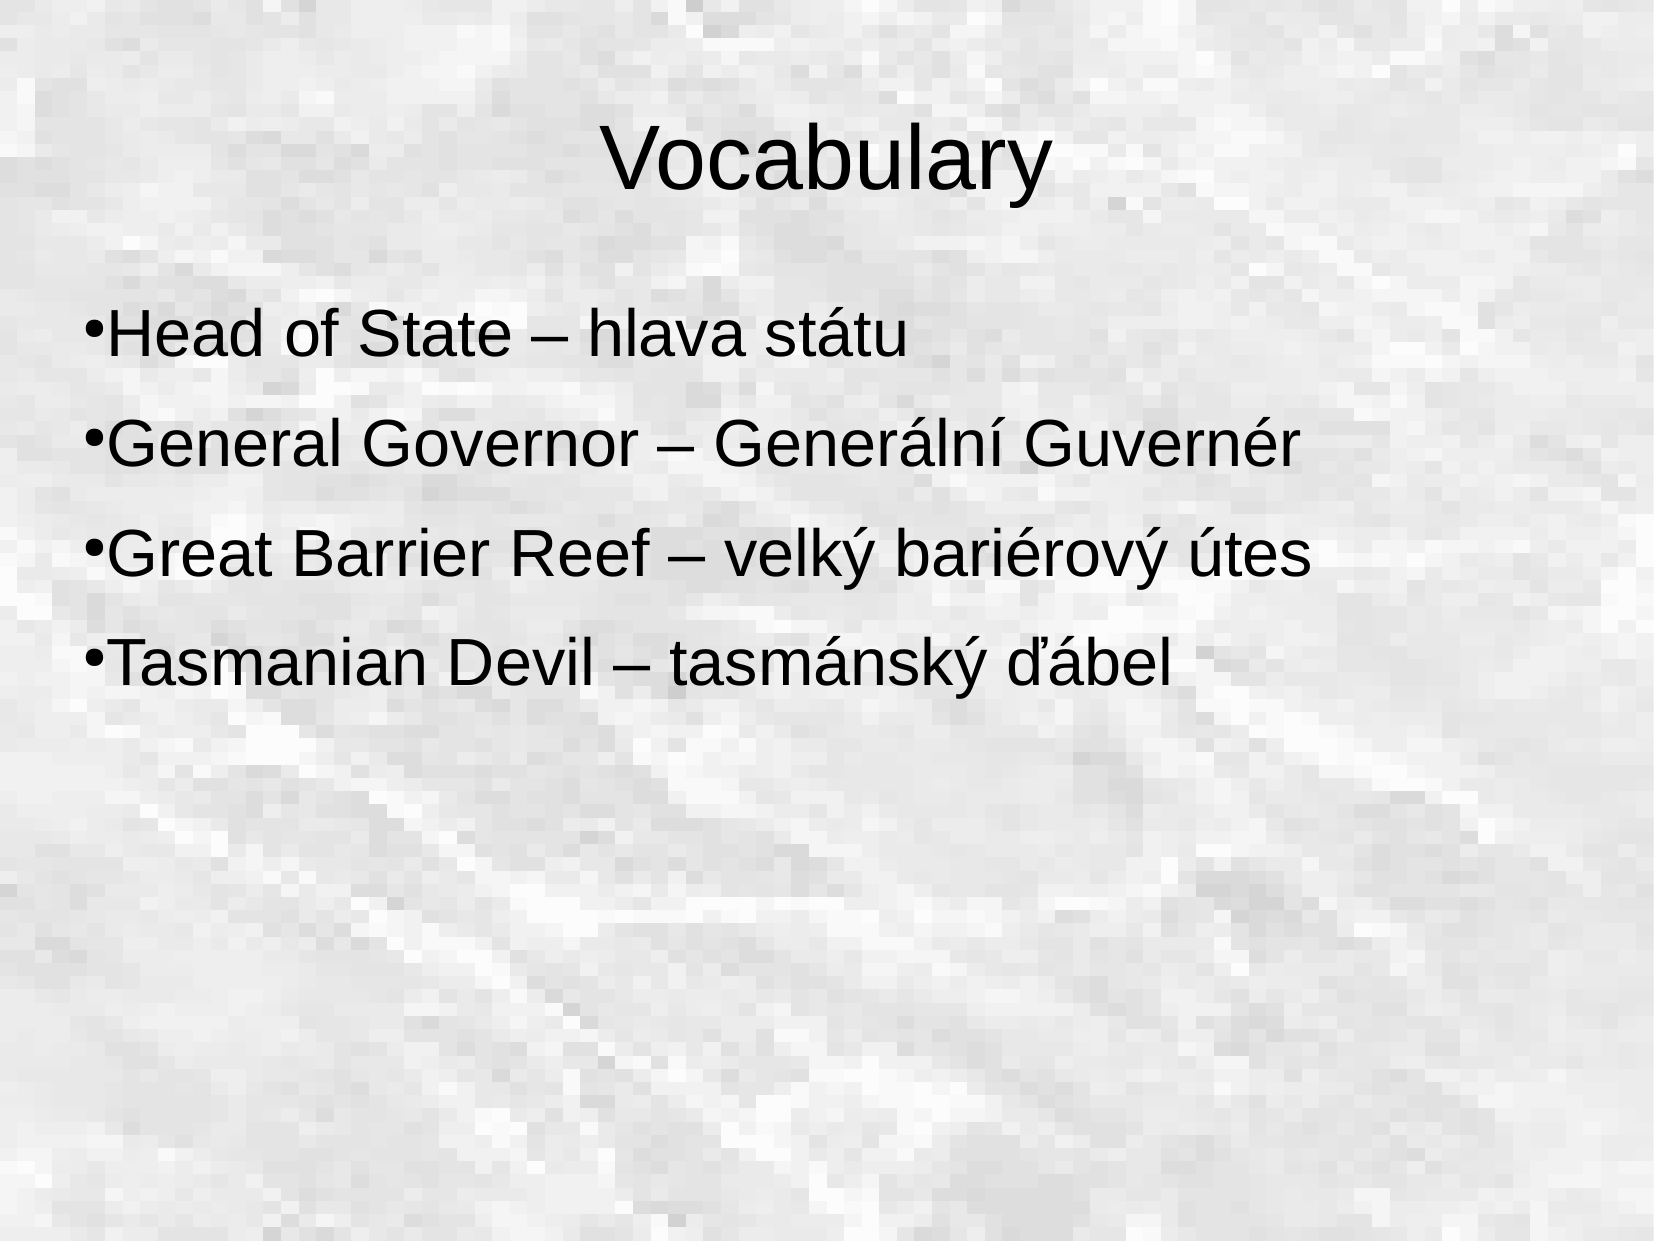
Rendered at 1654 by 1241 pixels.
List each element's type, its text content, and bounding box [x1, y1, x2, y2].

list Head of State – hlava státu General Governor – Generální Guvernér Great Barrier Reef – velký bariérový útes Tasmanian Devil – tasmánský ďábel [82, 290, 1571, 1109]
title Vocabulary [82, 49, 1571, 257]
